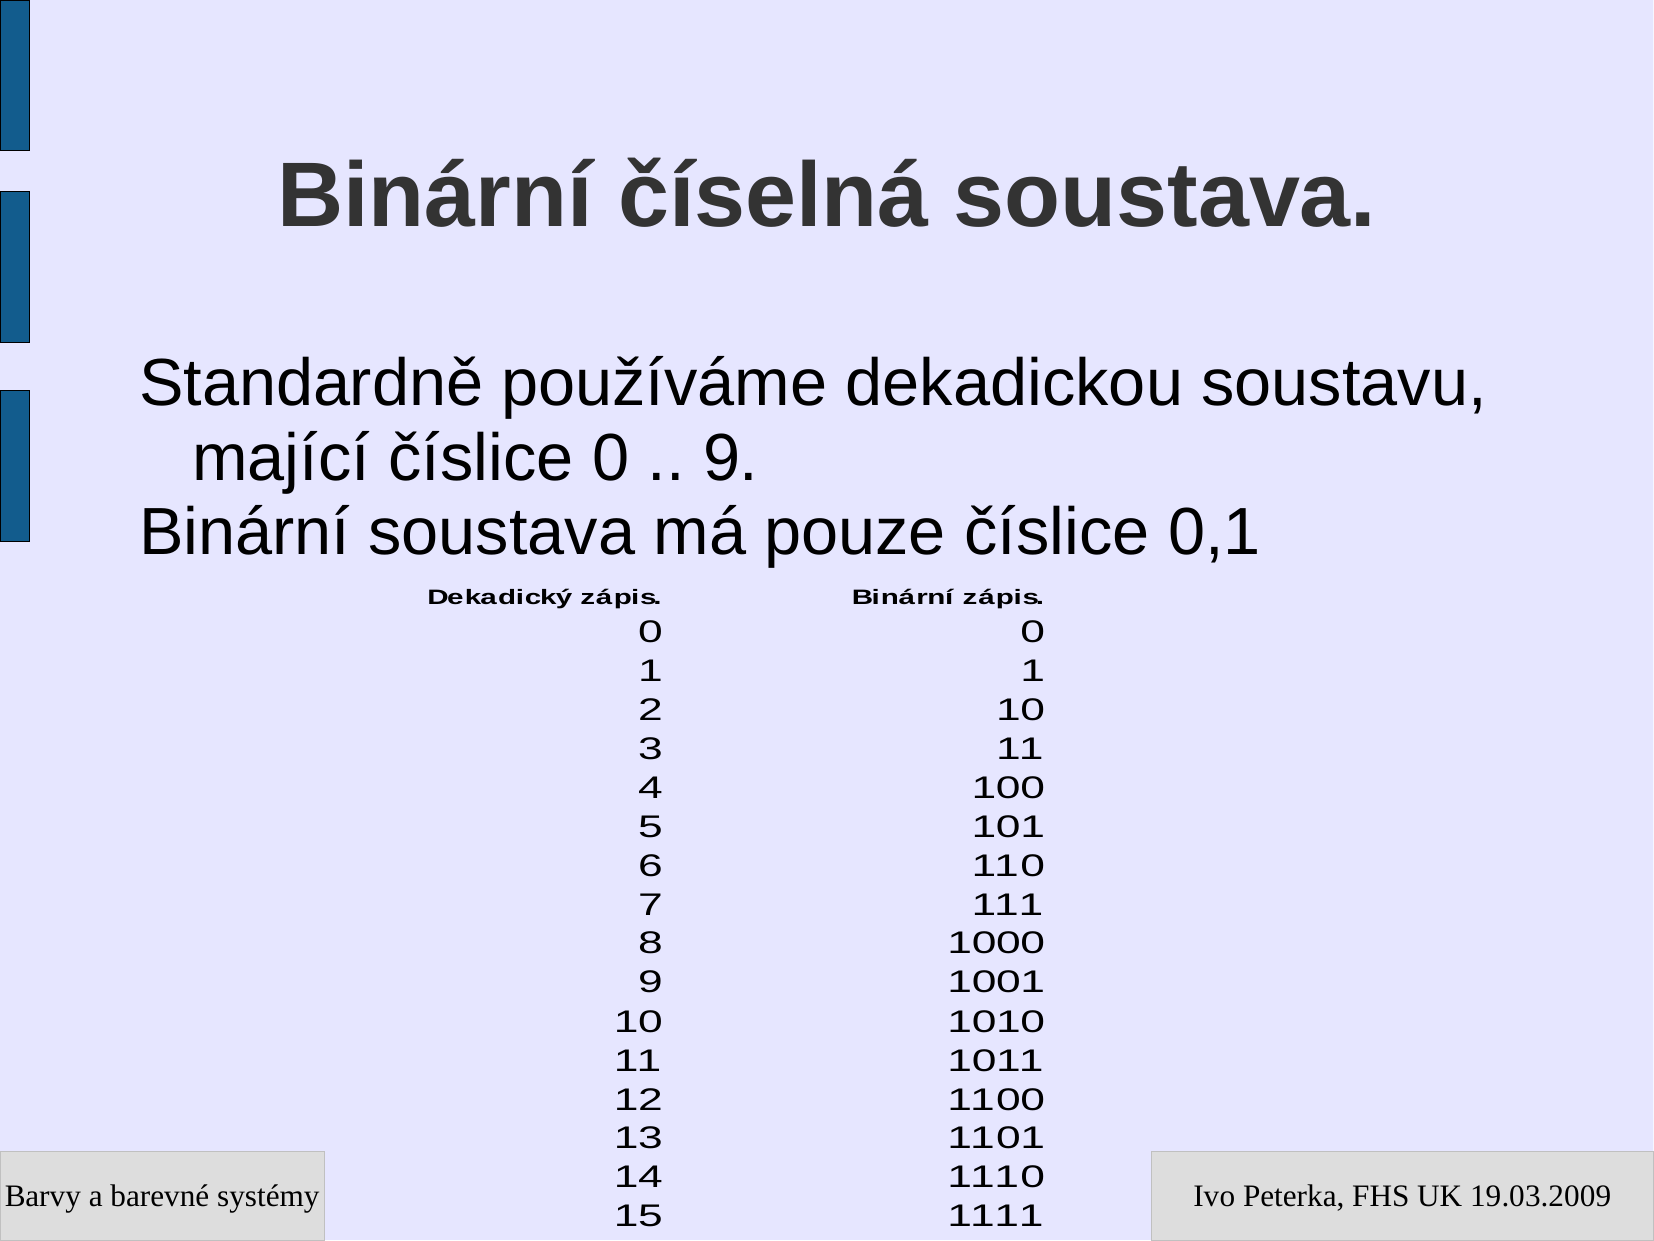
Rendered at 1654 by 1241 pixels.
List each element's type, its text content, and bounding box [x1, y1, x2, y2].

list Standardně používáme dekadickou soustavu, mající číslice 0 .. 9. Binární soustava má pouze číslice 0,1 [121, 344, 1534, 1112]
chart [236, 572, 1240, 1238]
title Binární číselná soustava. [121, 98, 1534, 291]
